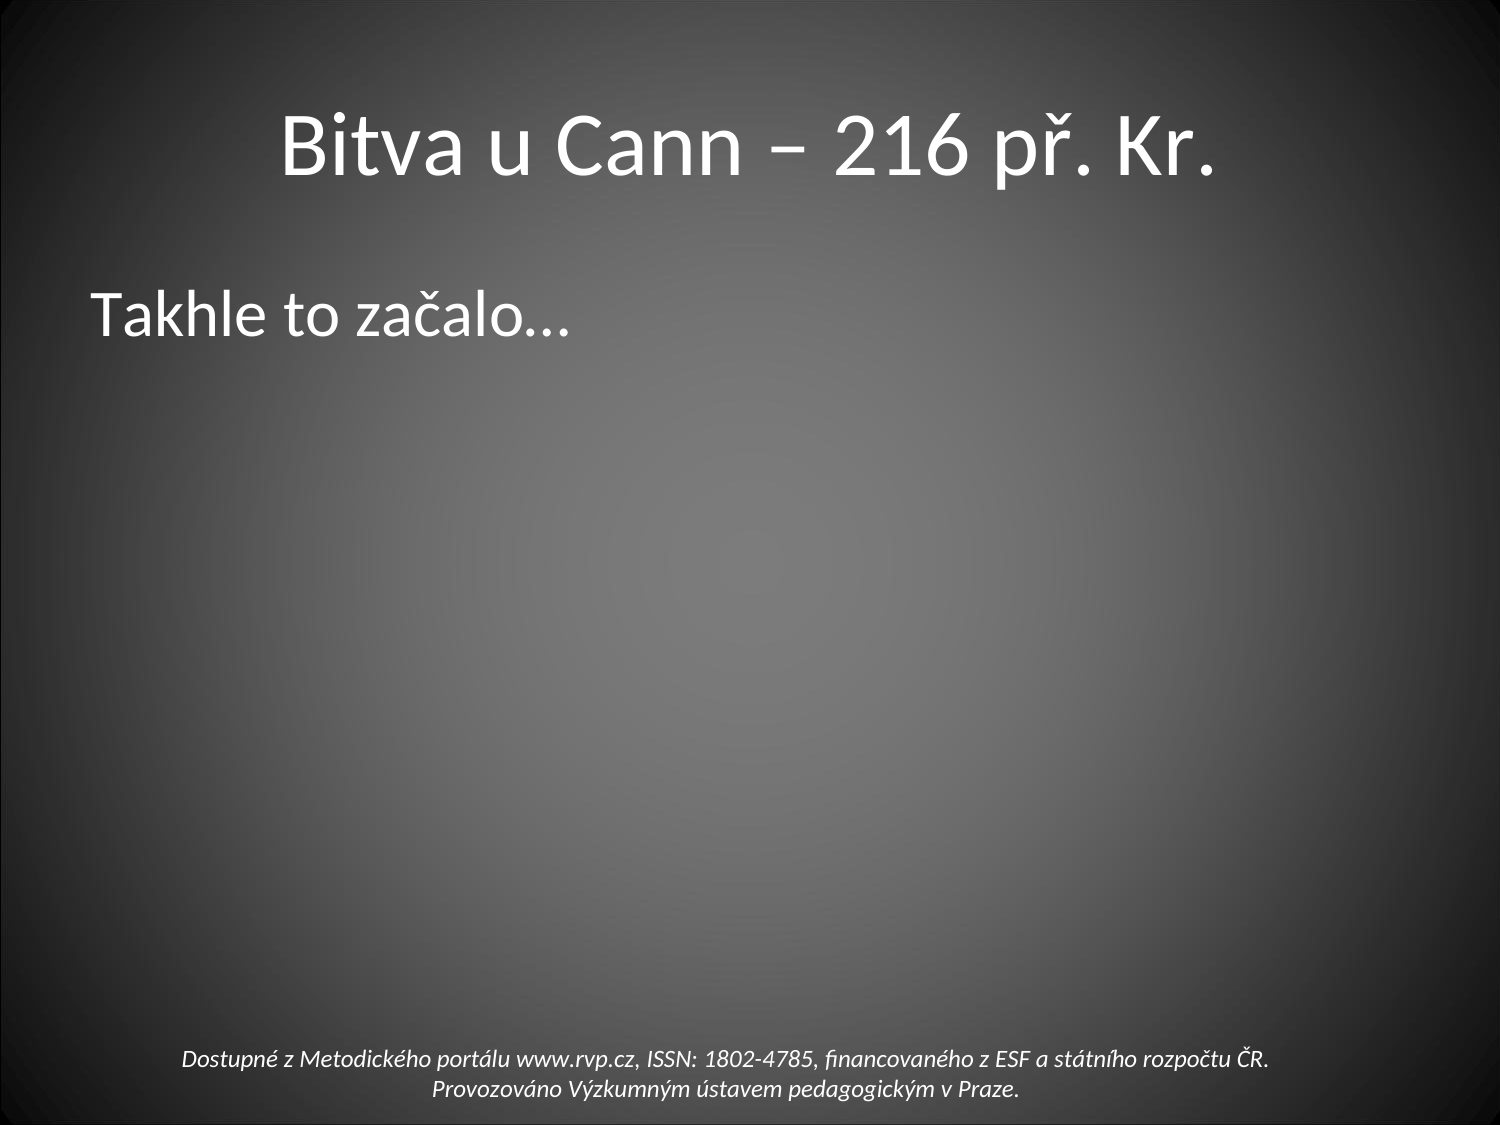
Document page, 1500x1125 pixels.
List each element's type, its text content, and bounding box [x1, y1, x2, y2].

list Takhle to začalo… [75, 262, 1426, 1006]
title Bitva u Cann – 216 př. Kr. [75, 45, 1426, 233]
picture [0, 0, 1500, 1125]
text_box Dostupné z Metodického portálu www.rvp.cz, ISSN: 1802-4785, financovaného z ESF a státního rozpočtu ČR. Provozováno Výzkumným ústavem pedagogickým v Praze. [105, 1042, 1348, 1103]
